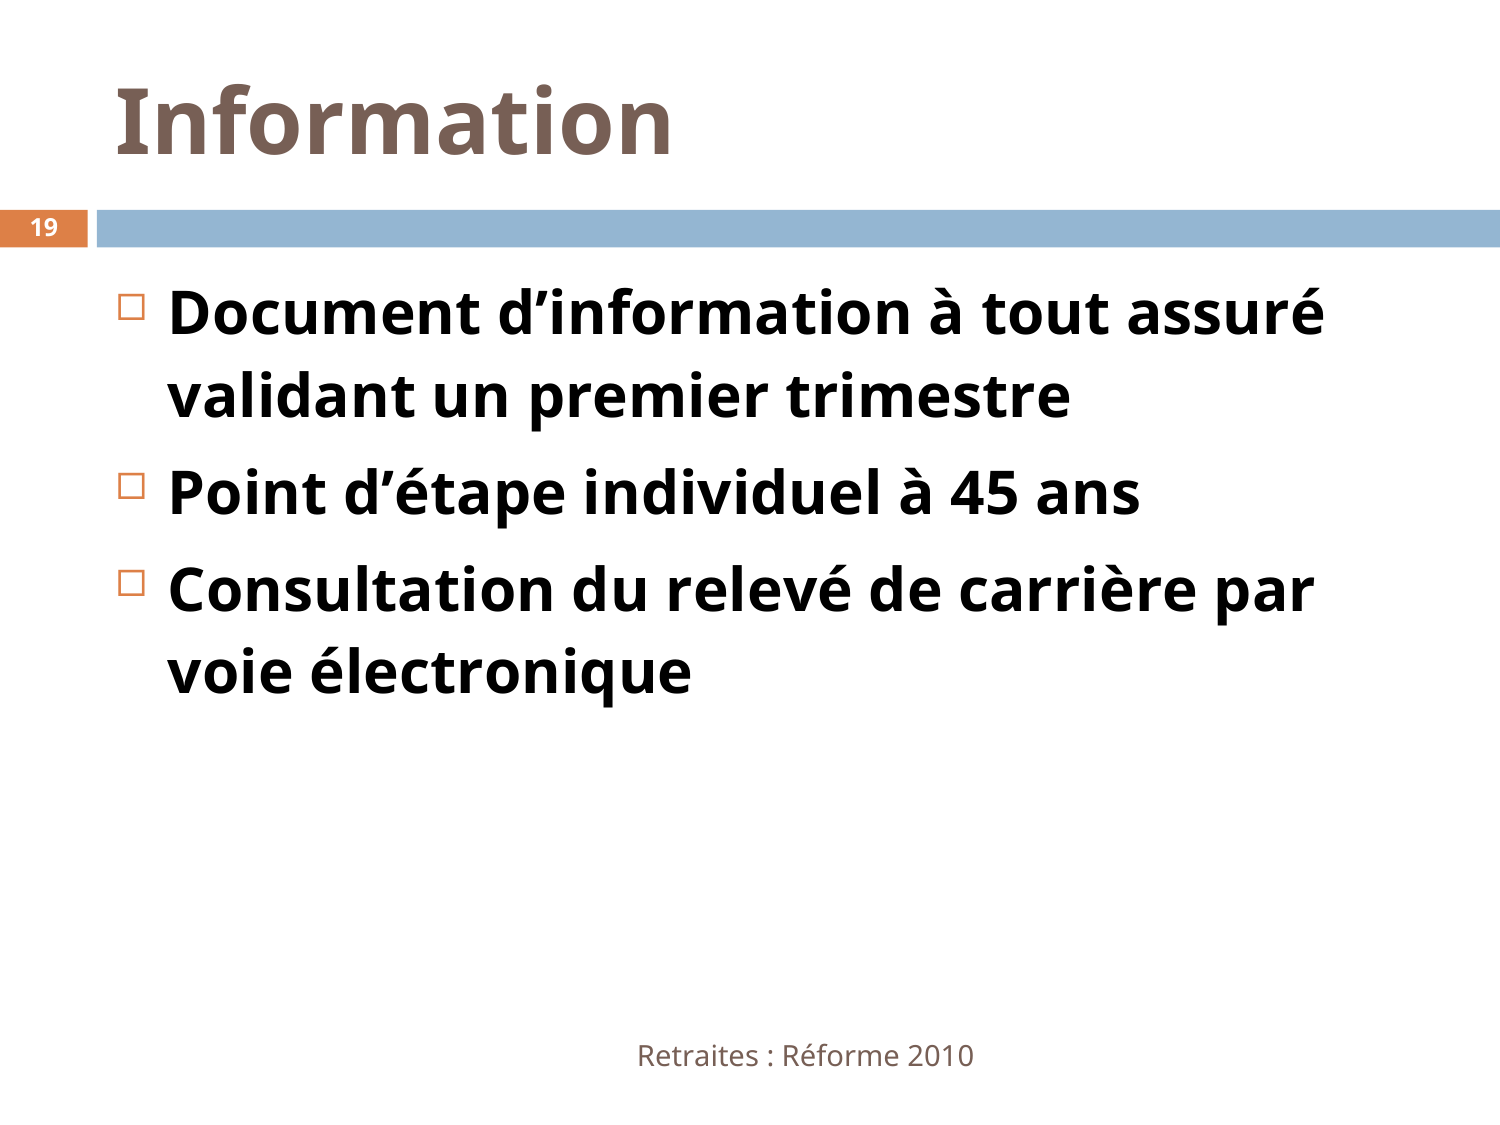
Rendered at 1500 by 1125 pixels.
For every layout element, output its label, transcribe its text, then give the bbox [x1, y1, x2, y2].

text_box Retraites : Réforme 2010 [99, 1025, 990, 1085]
title Information [100, 37, 1438, 201]
list Document d’information à tout assuré validant un premier trimestre Point d’étape individuel à 45 ans Consultation du relevé de carrière par voie électronique [100, 262, 1438, 1001]
text_box <numéro> [0, 208, 88, 249]
